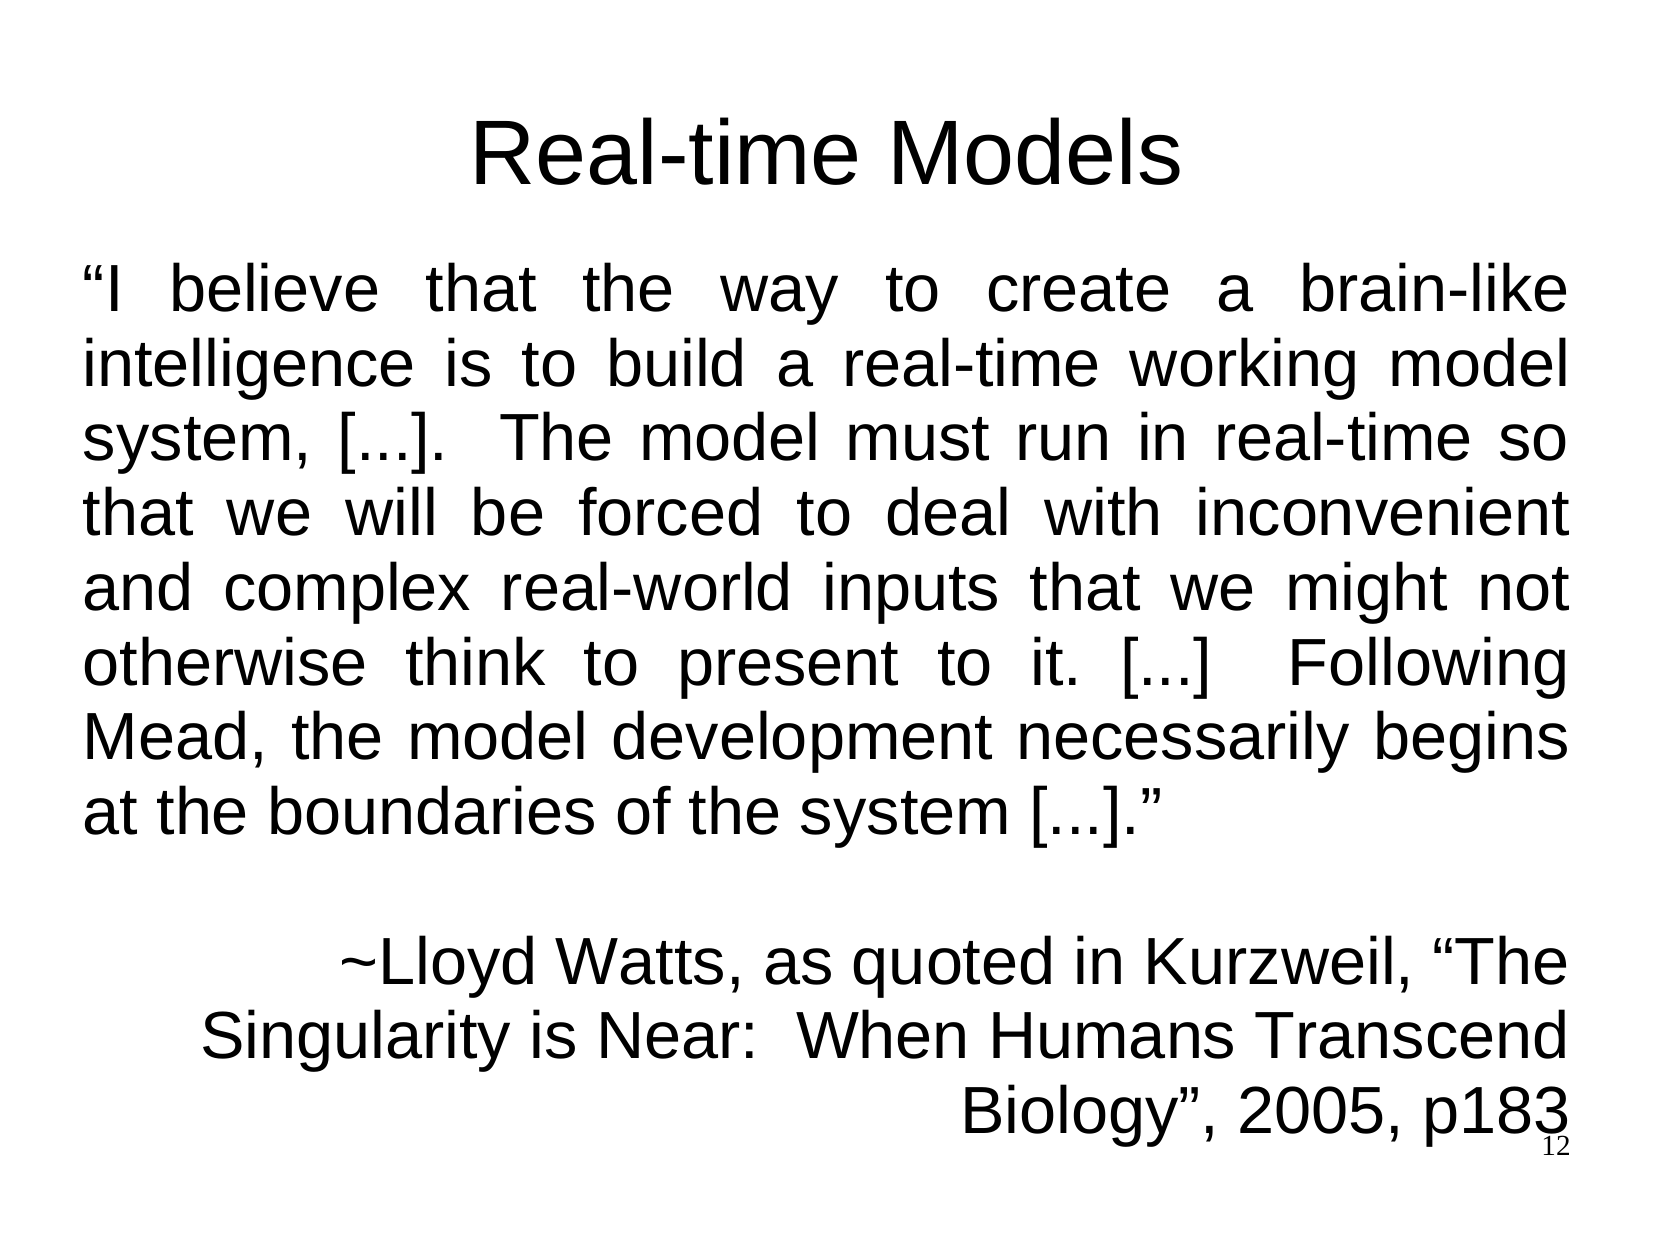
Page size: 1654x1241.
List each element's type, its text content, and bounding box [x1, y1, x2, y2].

subtitle “I believe that the way to create a brain-like intelligence is to build a real-time working model system, [...]. The model must run in real-time so that we will be forced to deal with inconvenient and complex real-world inputs that we might not otherwise think to present to it. [...] Following Mead, the model development necessarily begins at the boundaries of the system [...].” ~Lloyd Watts, as quoted in Kurzweil, “The Singularity is Near: When Humans Transcend Biology”, 2005, p183 [82, 250, 1571, 1149]
title Real-time Models [82, 49, 1571, 250]
